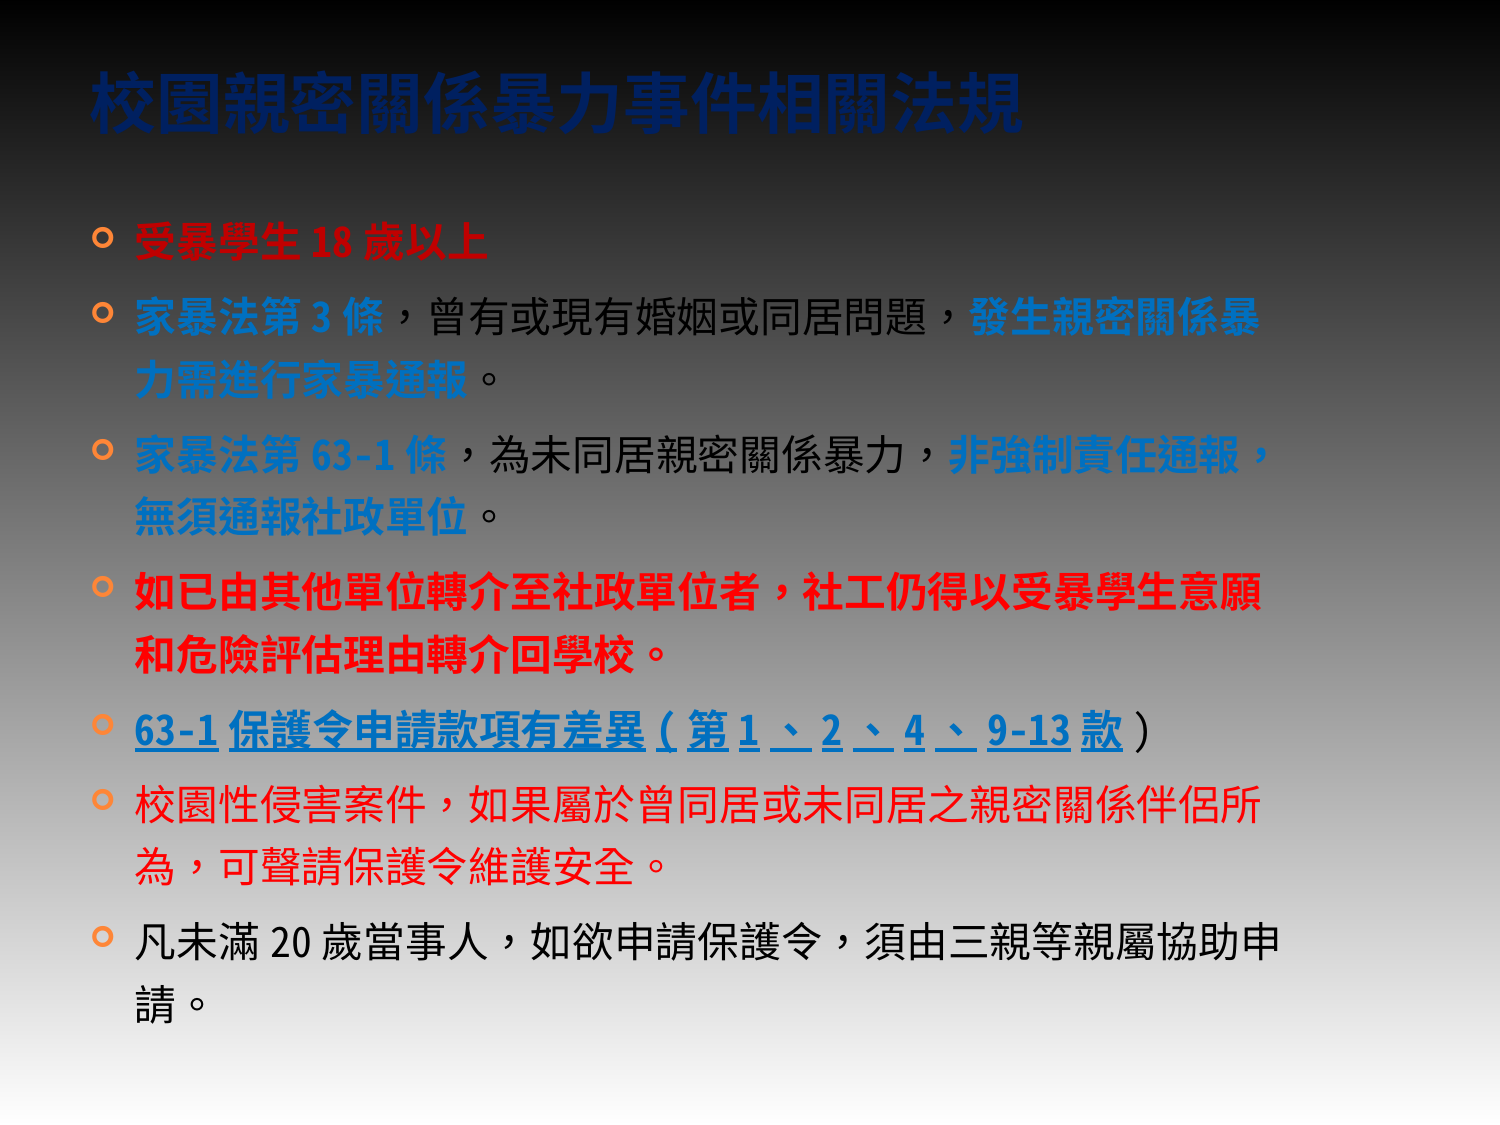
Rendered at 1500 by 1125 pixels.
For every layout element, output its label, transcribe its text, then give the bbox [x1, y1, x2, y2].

title 校園親密關係暴力事件相關法規 [75, 45, 1300, 149]
list 受暴學生18歲以上 家暴法第3條，曾有或現有婚姻或同居問題，發生親密關係暴力需進行家暴通報。 家暴法第63-1條，為未同居親密關係暴力，非強制責任通報，無須通報社政單位。 如已由其他單位轉介至社政單位者，社工仍得以受暴學生意願和危險評估理由轉介回學校。 63-1保護令申請款項有差異(第1、2、4、9-13款) 校園性侵害案件，如果屬於曾同居或未同居之親密關係伴侶所為，可聲請保護令維護安全。 凡未滿20歲當事人，如欲申請保護令，須由三親等親屬協助申請。 [75, 196, 1300, 1062]
